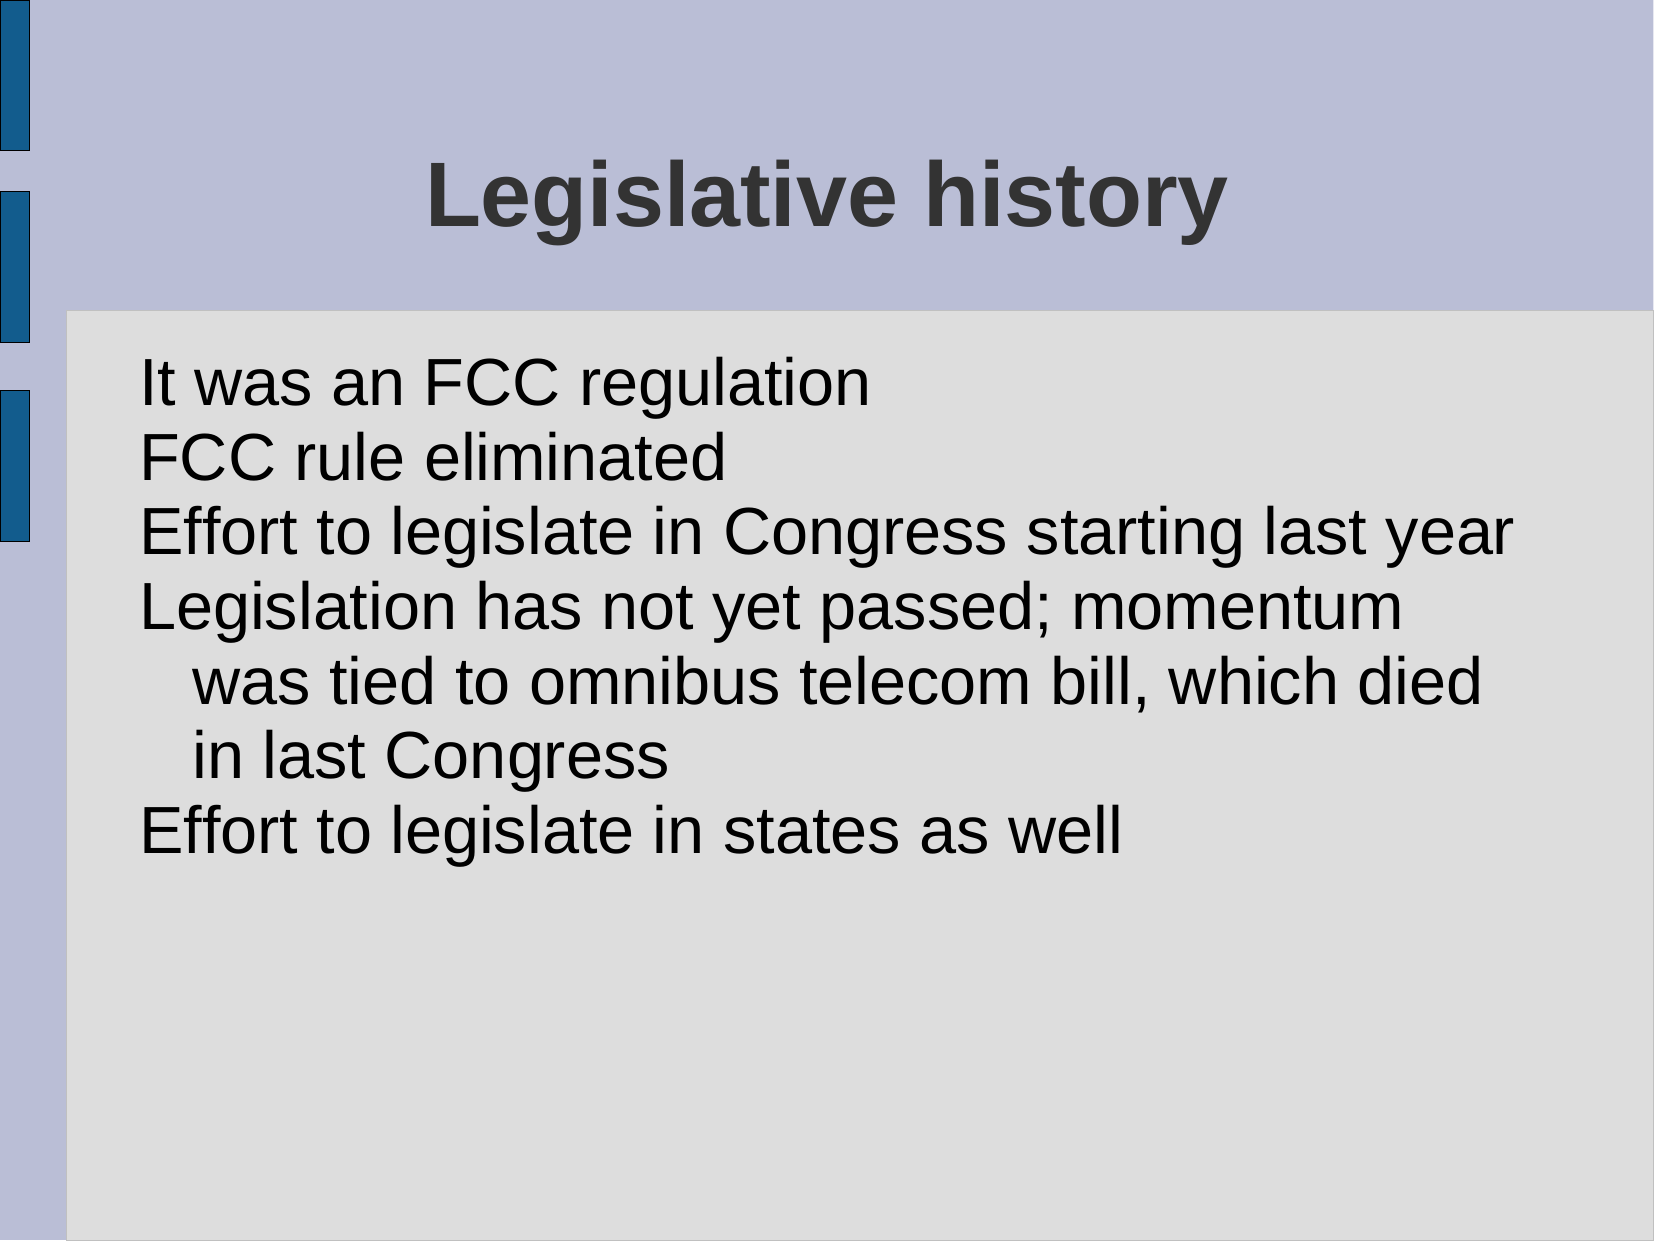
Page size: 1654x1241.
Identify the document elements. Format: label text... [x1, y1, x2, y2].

title Legislative history [121, 91, 1534, 299]
list It was an FCC regulation FCC rule eliminated Effort to legislate in Congress starting last year Legislation has not yet passed; momentum was tied to omnibus telecom bill, which died in last Congress Effort to legislate in states as well [121, 344, 1534, 1127]
